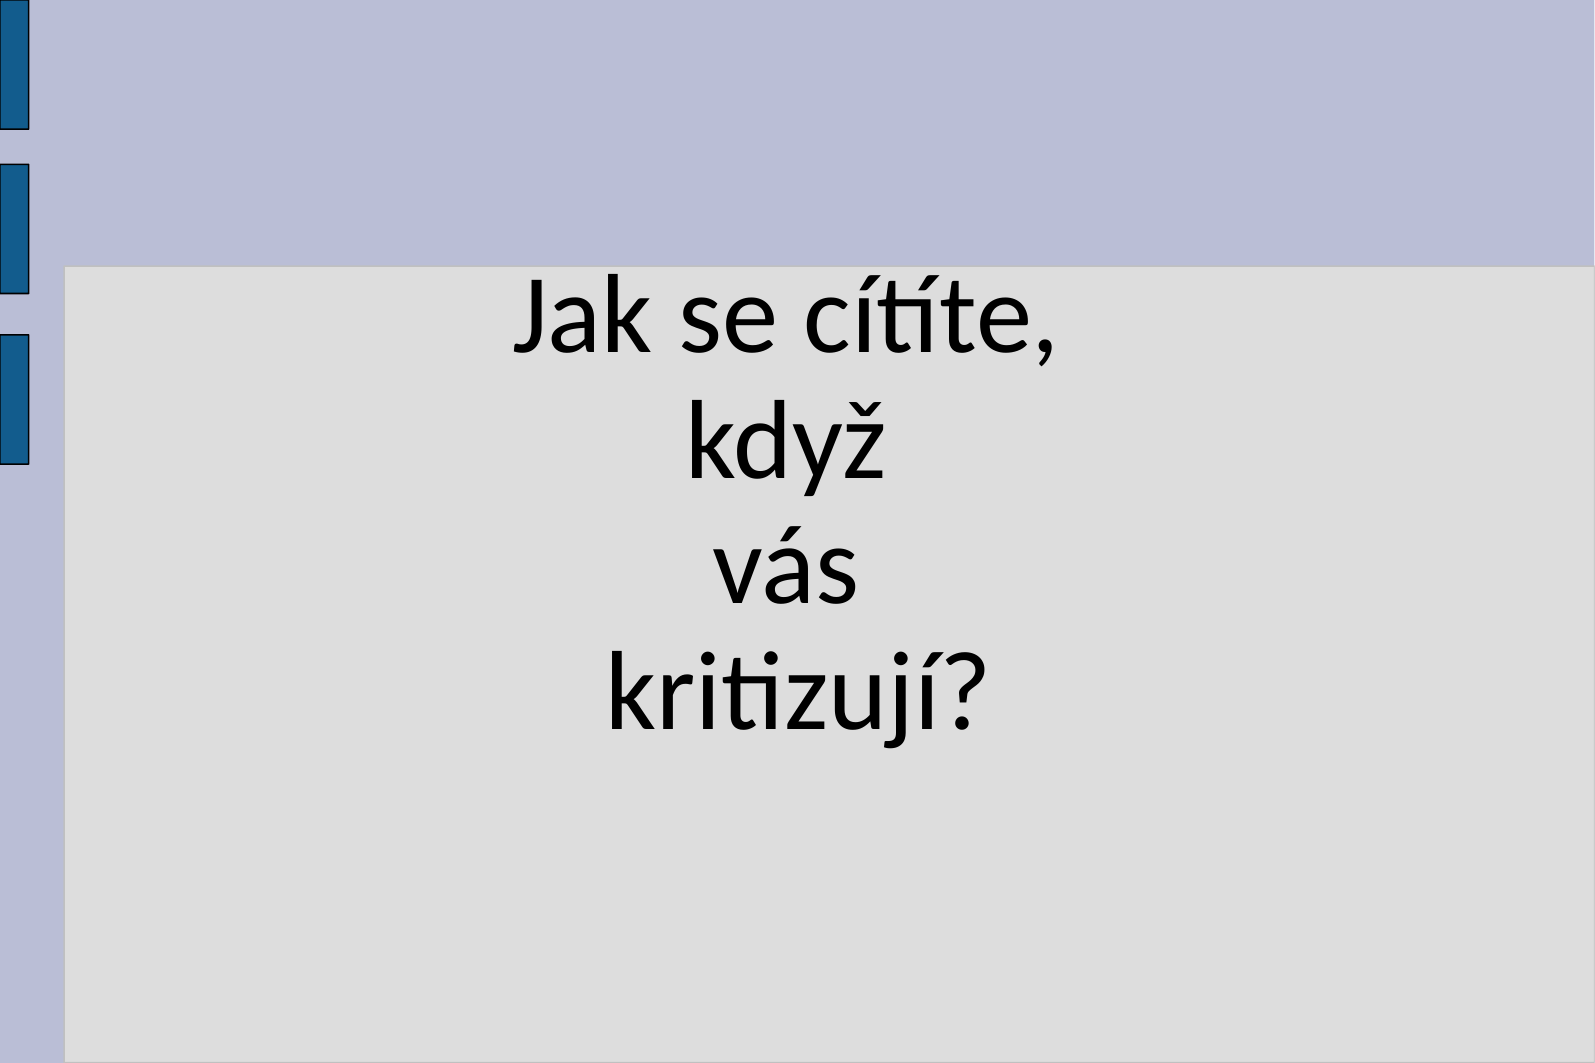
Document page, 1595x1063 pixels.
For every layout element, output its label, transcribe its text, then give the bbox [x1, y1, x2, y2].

text_box Jak se cítíte, když vás kritizují? [118, 171, 1480, 827]
